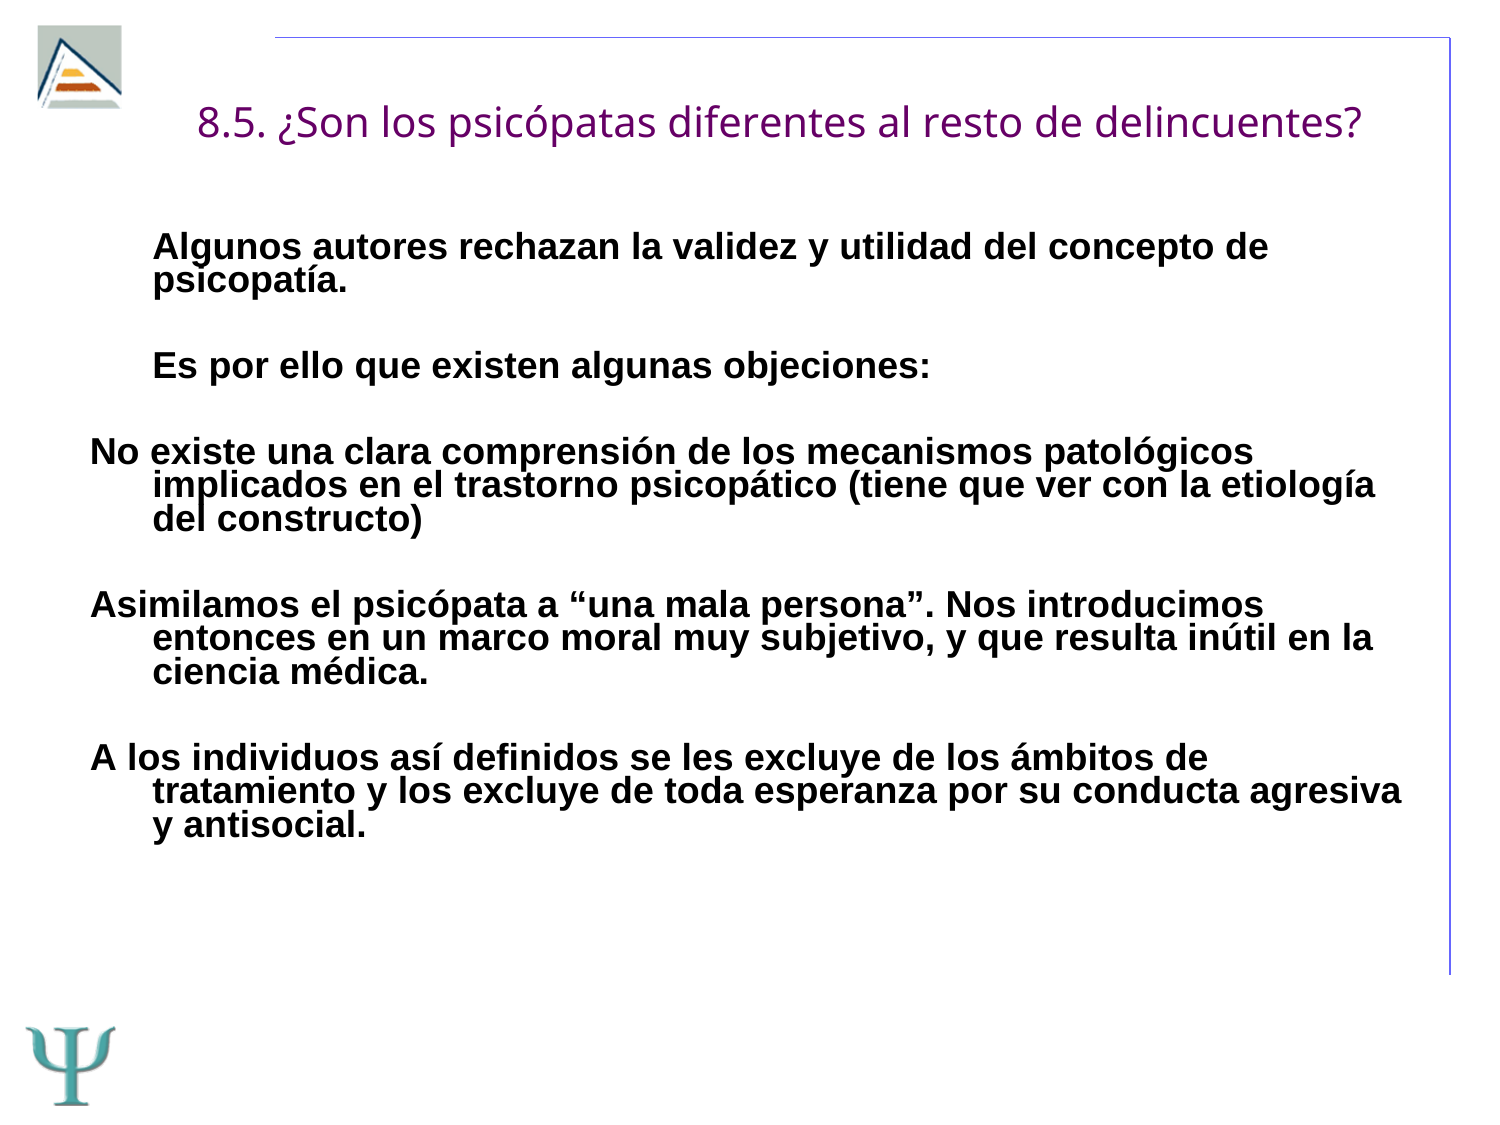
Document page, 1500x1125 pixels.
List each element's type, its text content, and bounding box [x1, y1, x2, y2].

picture [24, 1024, 75, 1106]
title 8.5. ¿Son los psicópatas diferentes al resto de delincuentes? [159, 74, 1401, 168]
list Algunos autores rechazan la validez y utilidad del concepto de psicopatía. Es por ello que existen algunas objeciones: No existe una clara comprensión de los mecanismos patológicos implicados en el trastorno psicopático (tiene que ver con la etiología del constructo) Asimilamos el psicópata a “una mala persona”. Nos introducimos entonces en un marco moral muy subjetivo, y que resulta inútil en la ciencia médica. A los individuos así definidos se les excluye de los ámbitos de tratamiento y los excluye de toda esperanza por su conducta agresiva y antisocial. [75, 224, 1426, 1125]
picture [37, 24, 122, 109]
